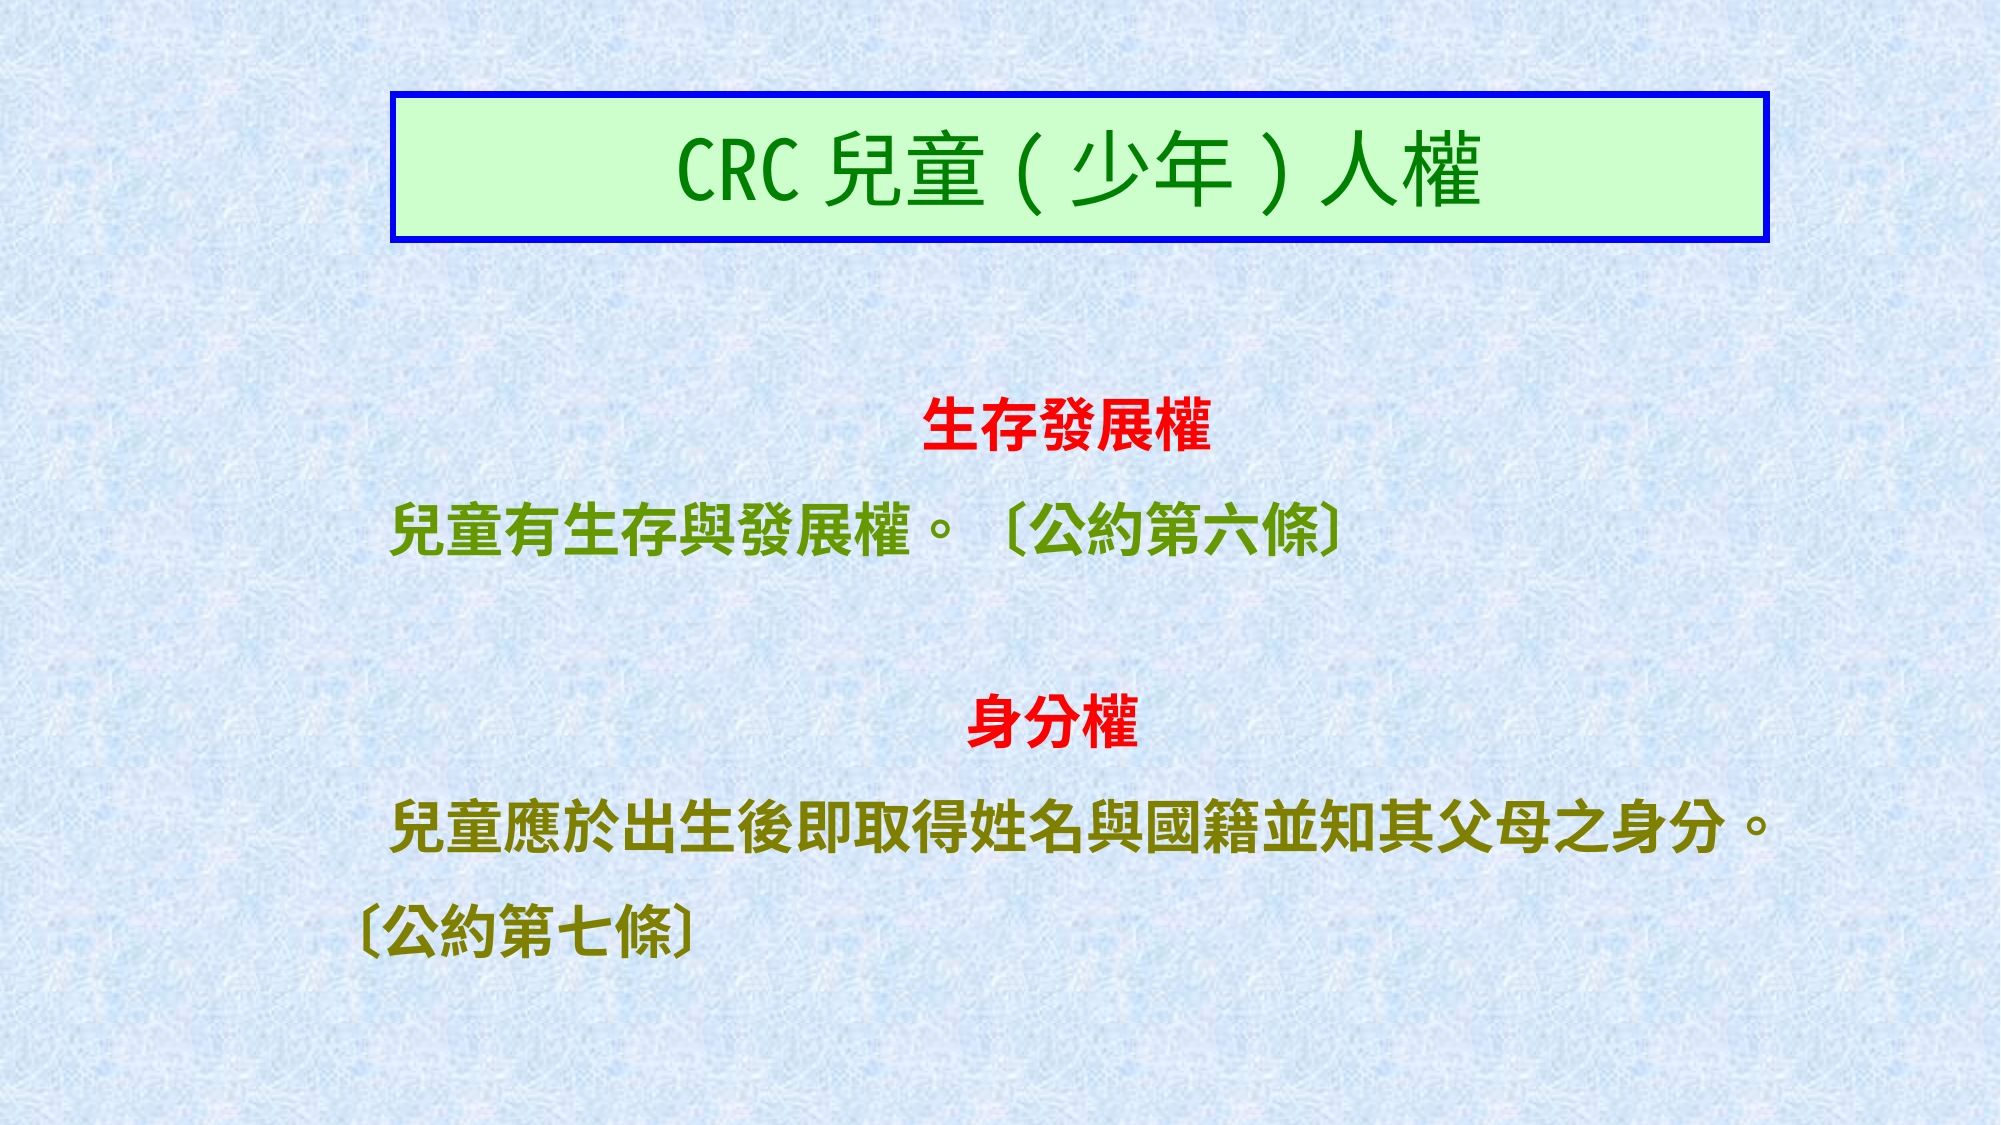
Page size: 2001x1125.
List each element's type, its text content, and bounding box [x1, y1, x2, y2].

title CRC兒童(少年)人權 [392, 94, 1767, 240]
list 生存發展權 兒童有生存與發展權。〔公約第六條〕 身分權 兒童應於出生後即取得姓名與國籍並知其父母之身分。〔公約第七條〕 [270, 345, 1865, 1021]
picture [0, 0, 2001, 1125]
